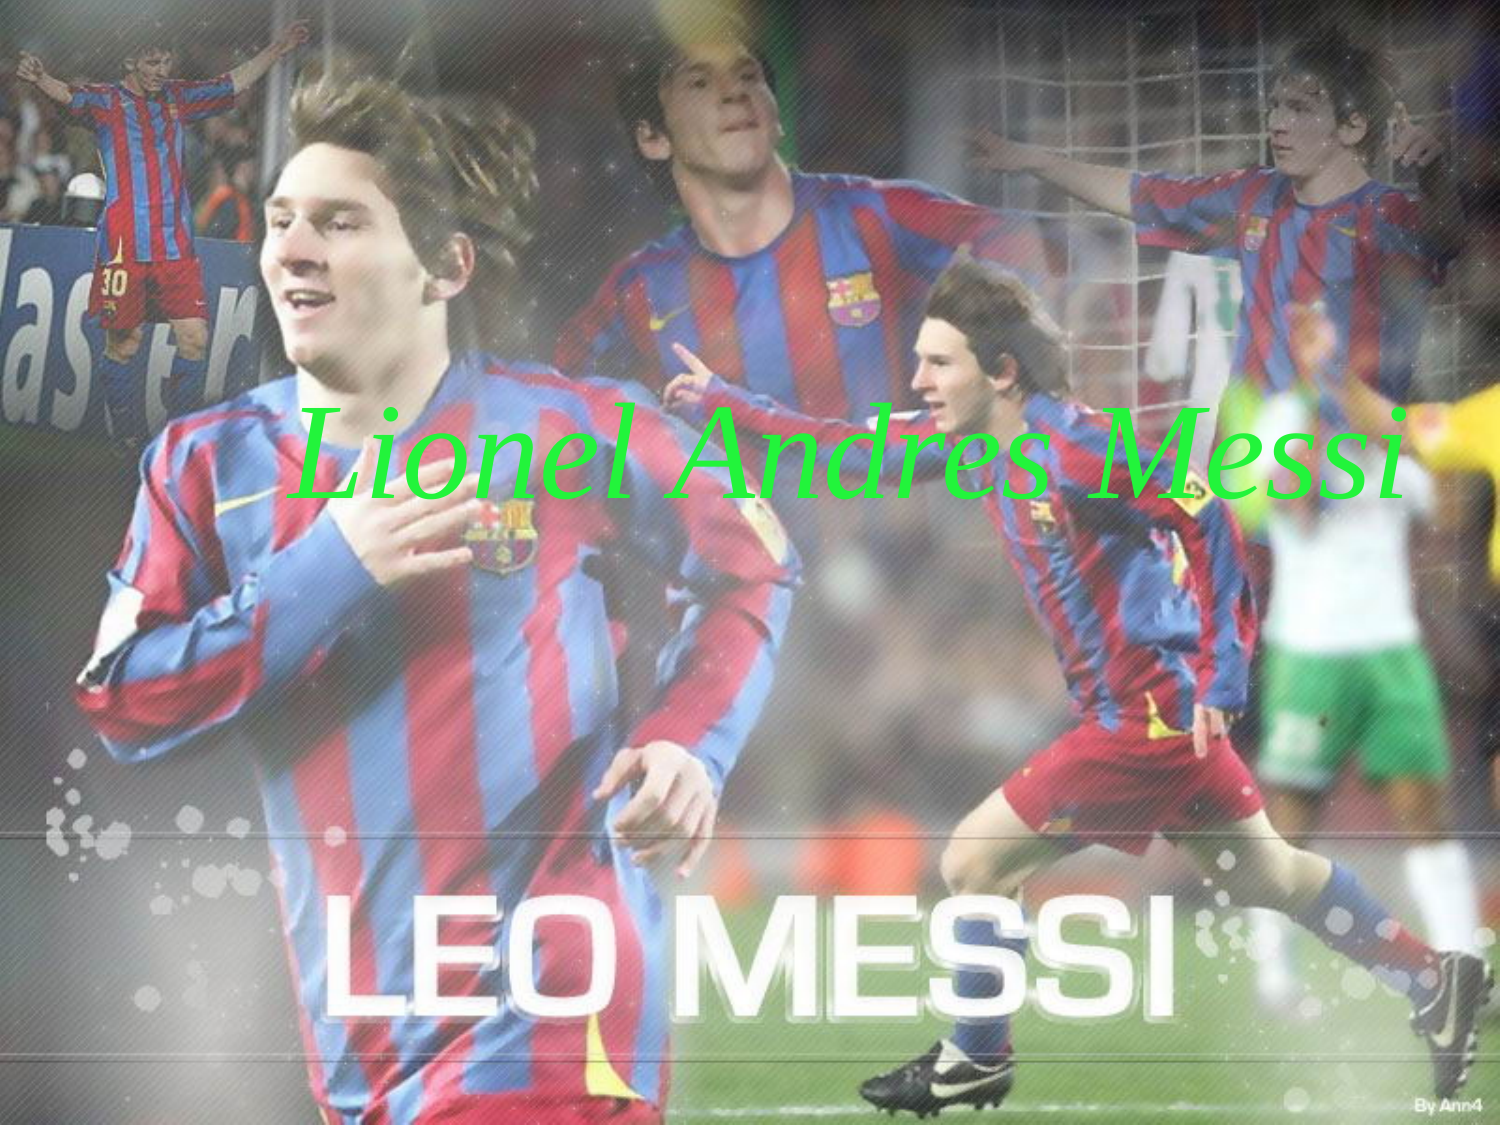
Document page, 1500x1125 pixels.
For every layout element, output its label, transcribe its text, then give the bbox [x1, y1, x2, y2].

title Lionel Andres Messi [212, 350, 1488, 538]
picture [0, 0, 1500, 1125]
